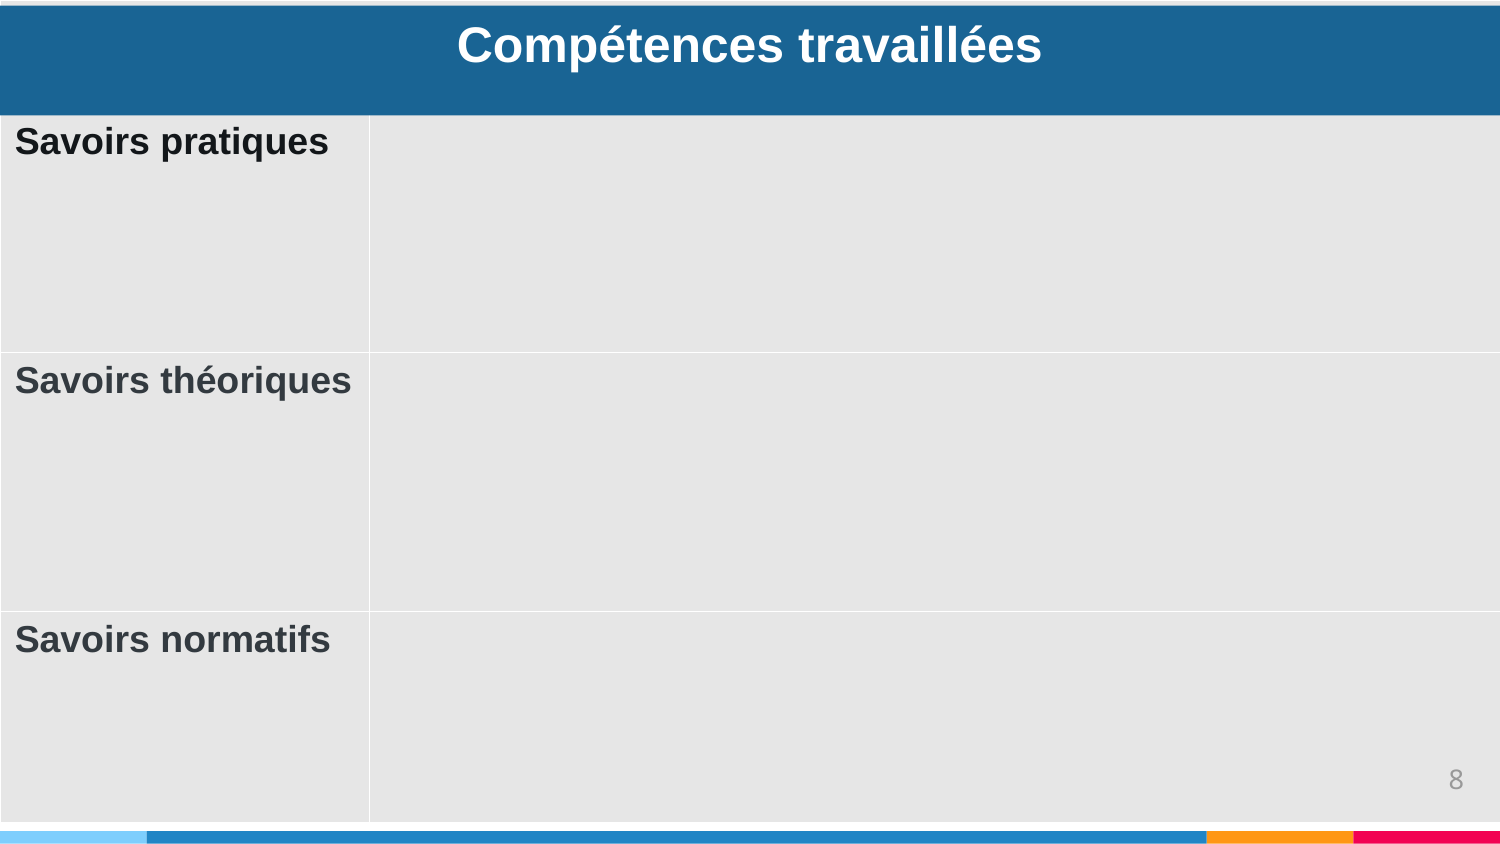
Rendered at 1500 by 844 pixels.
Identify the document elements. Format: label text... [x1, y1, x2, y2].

text_box Compétences travaillées [0, 5, 1500, 116]
table_cell Savoirs pratiques [1, 116, 369, 352]
slide_number <number> [1389, 747, 1480, 822]
table_cell [370, 612, 1500, 822]
table_cell Savoirs normatifs [1, 612, 369, 822]
table_cell [370, 116, 1500, 352]
table_cell Savoirs théoriques [1, 353, 369, 611]
table_cell [370, 353, 1500, 611]
table_header [1, 1, 1500, 5]
